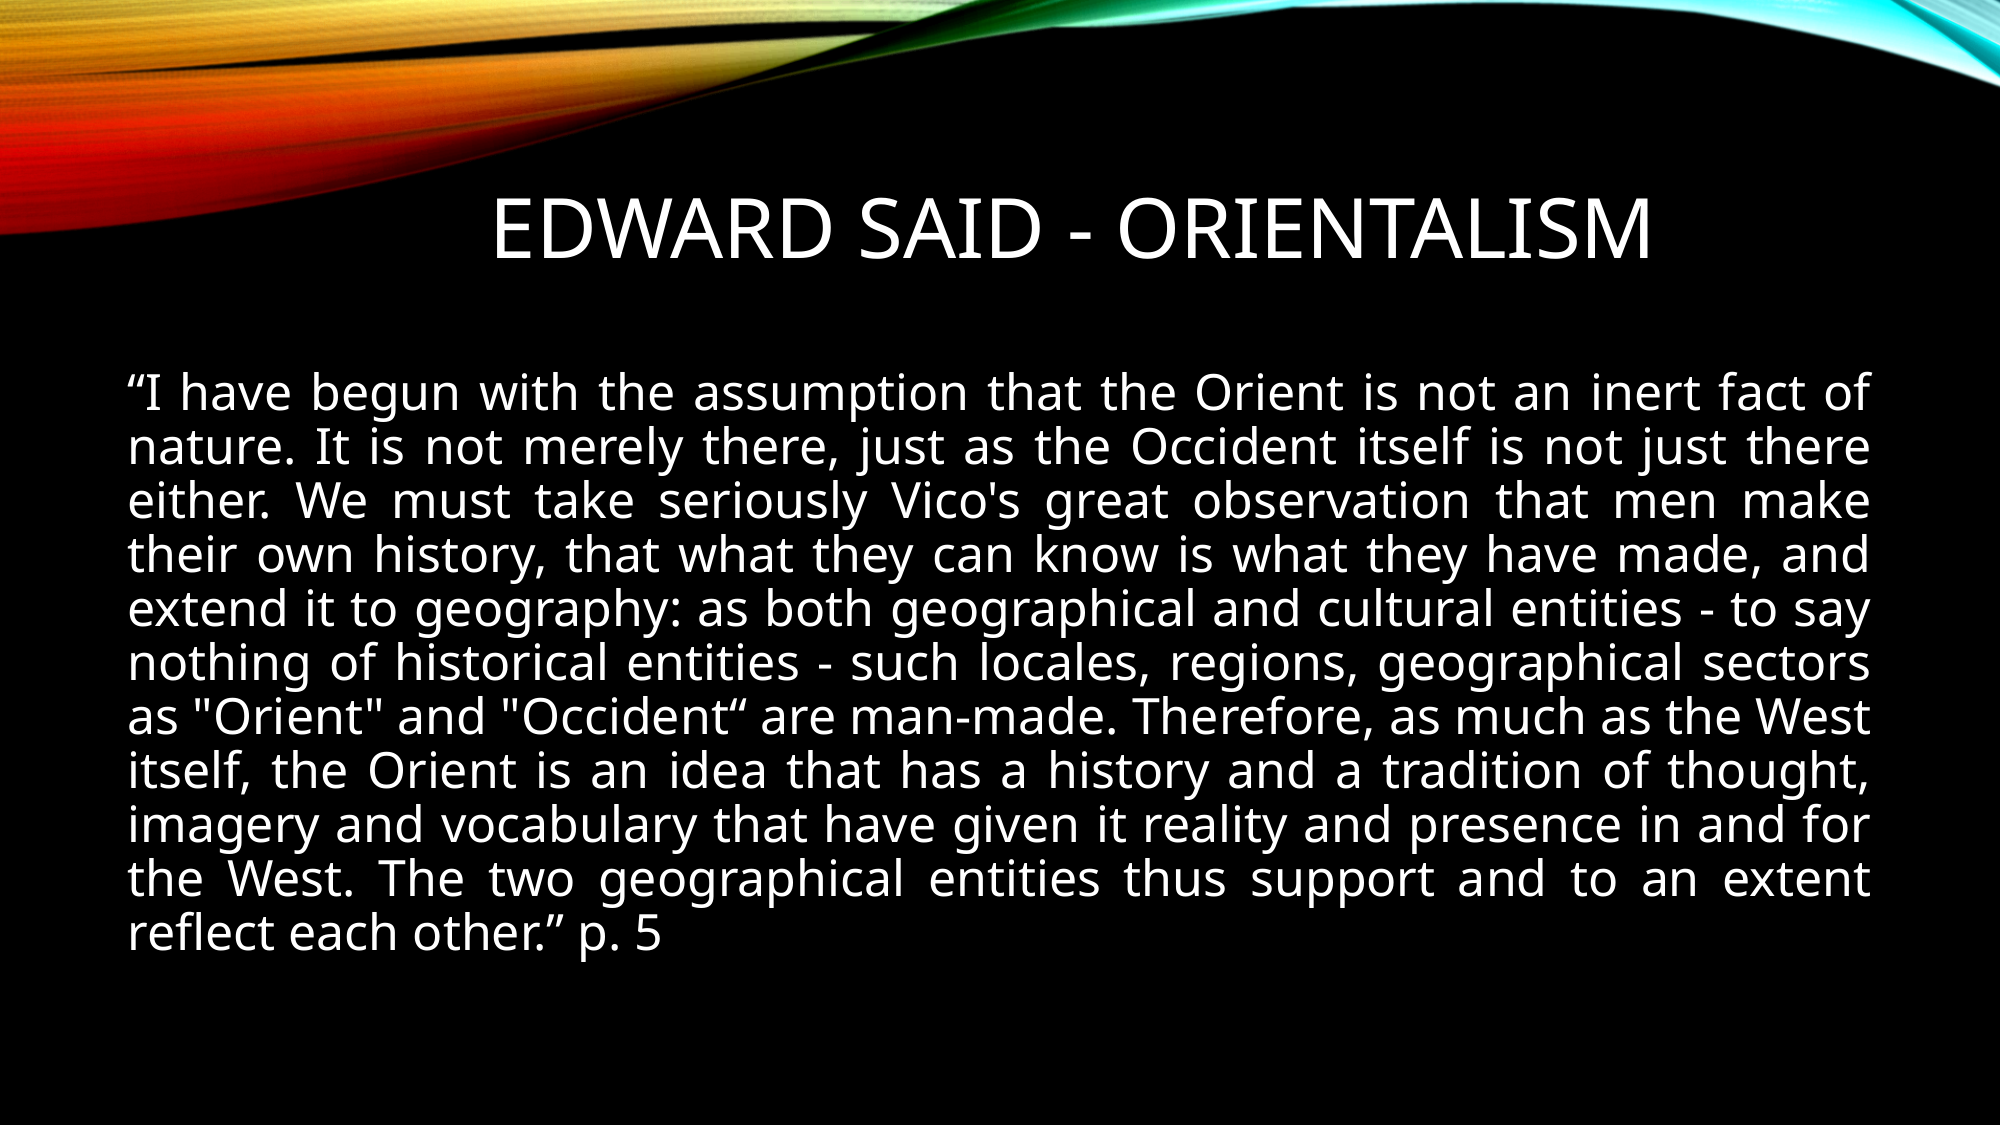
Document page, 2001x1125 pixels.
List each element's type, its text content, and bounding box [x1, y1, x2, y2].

list “I have begun with the assumption that the Orient is not an inert fact of nature. It is not merely there, just as the Occident itself is not just there either. We must take seriously Vico's great observation that men make their own history, that what they can know is what they have made, and extend it to geography: as both geographical and cultural entities - to say nothing of historical entities - such locales, regions, geographical sectors as "Orient" and "Occident“ are man-made. Therefore, as much as the West itself, the Orient is an idea that has a history and a tradition of thought, imagery and vocabulary that have given it reality and presence in and for the West. The two geographical entities thus support and to an extent reflect each other.” p. 5 [112, 360, 1888, 1021]
title Edward Said - Orientalism [474, 125, 1888, 338]
